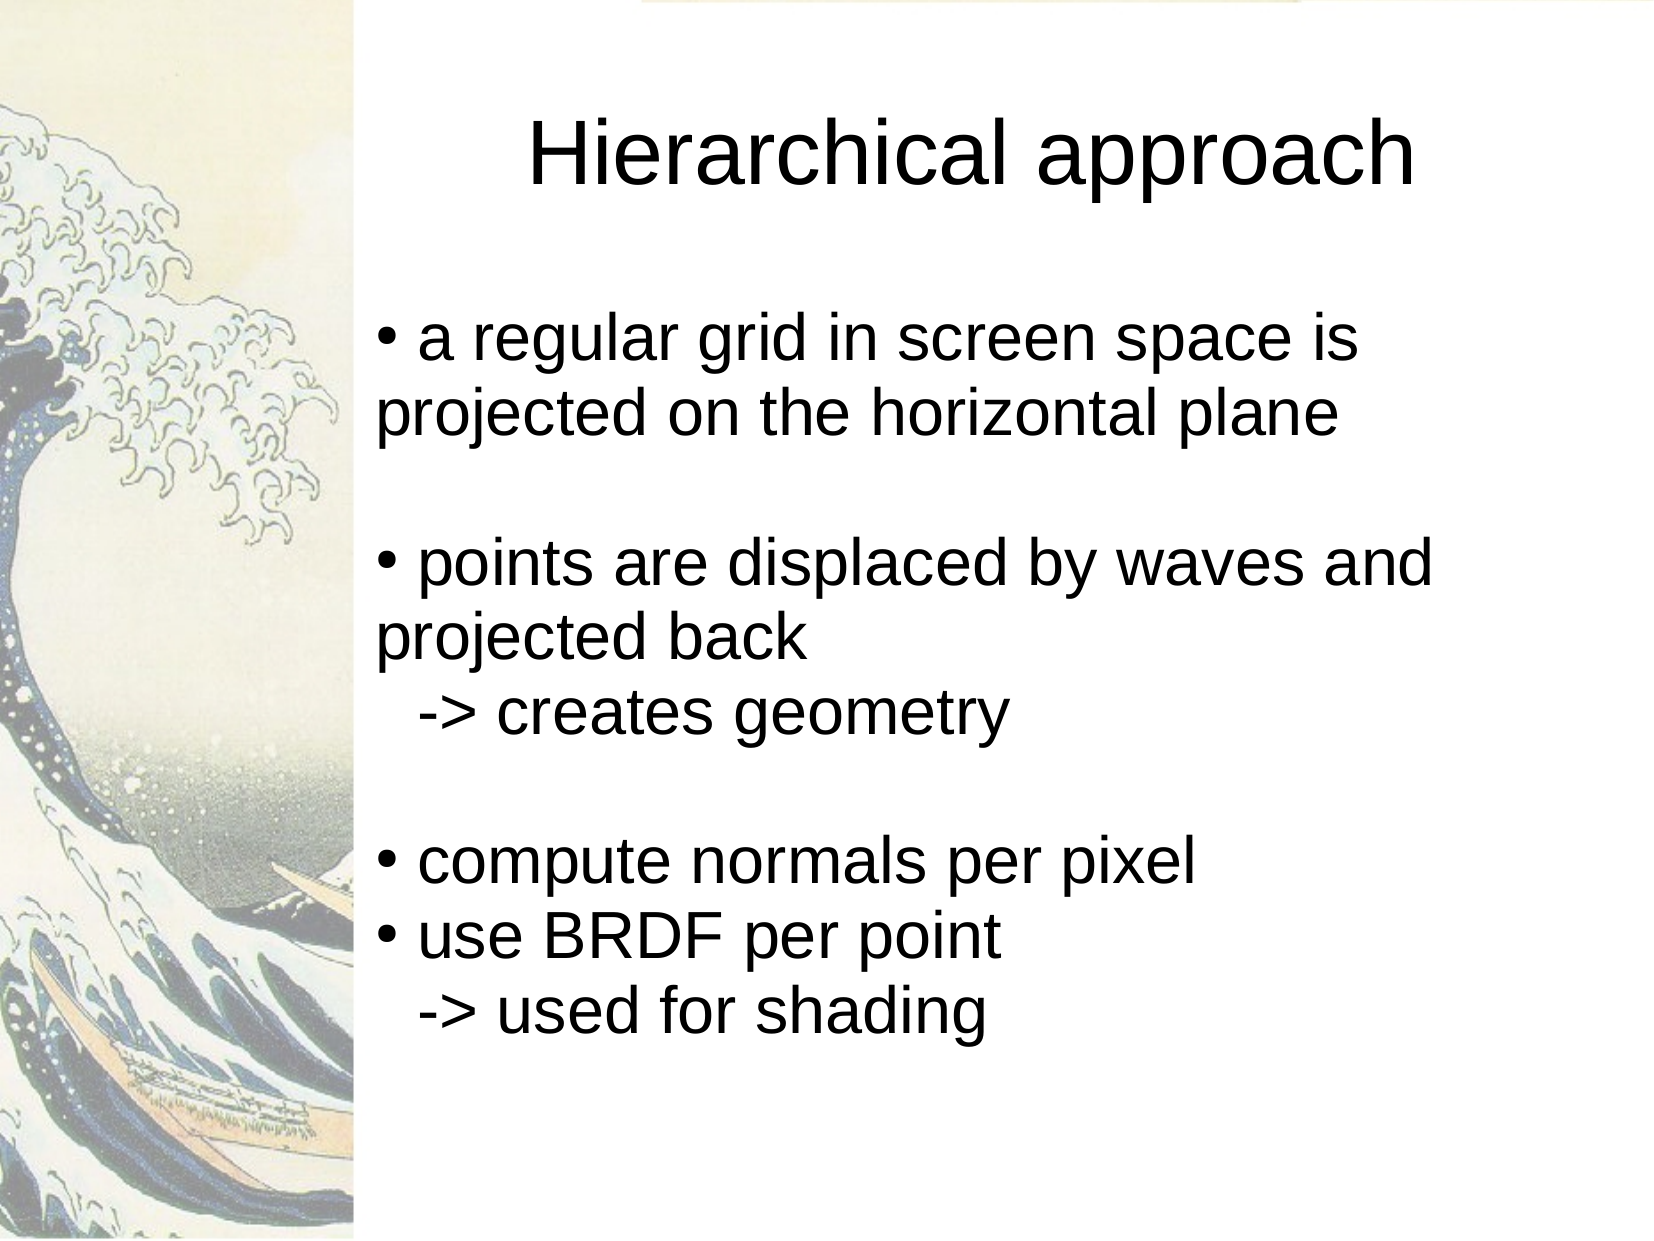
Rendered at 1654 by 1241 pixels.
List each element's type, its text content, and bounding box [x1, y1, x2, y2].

title Hierarchical approach [375, 49, 1571, 257]
picture [0, 0, 1654, 1241]
subtitle a regular grid in screen space is projected on the horizontal plane points are displaced by waves and projected back -> creates geometry compute normals per pixel use BRDF per point -> used for shading [375, 300, 1571, 1123]
